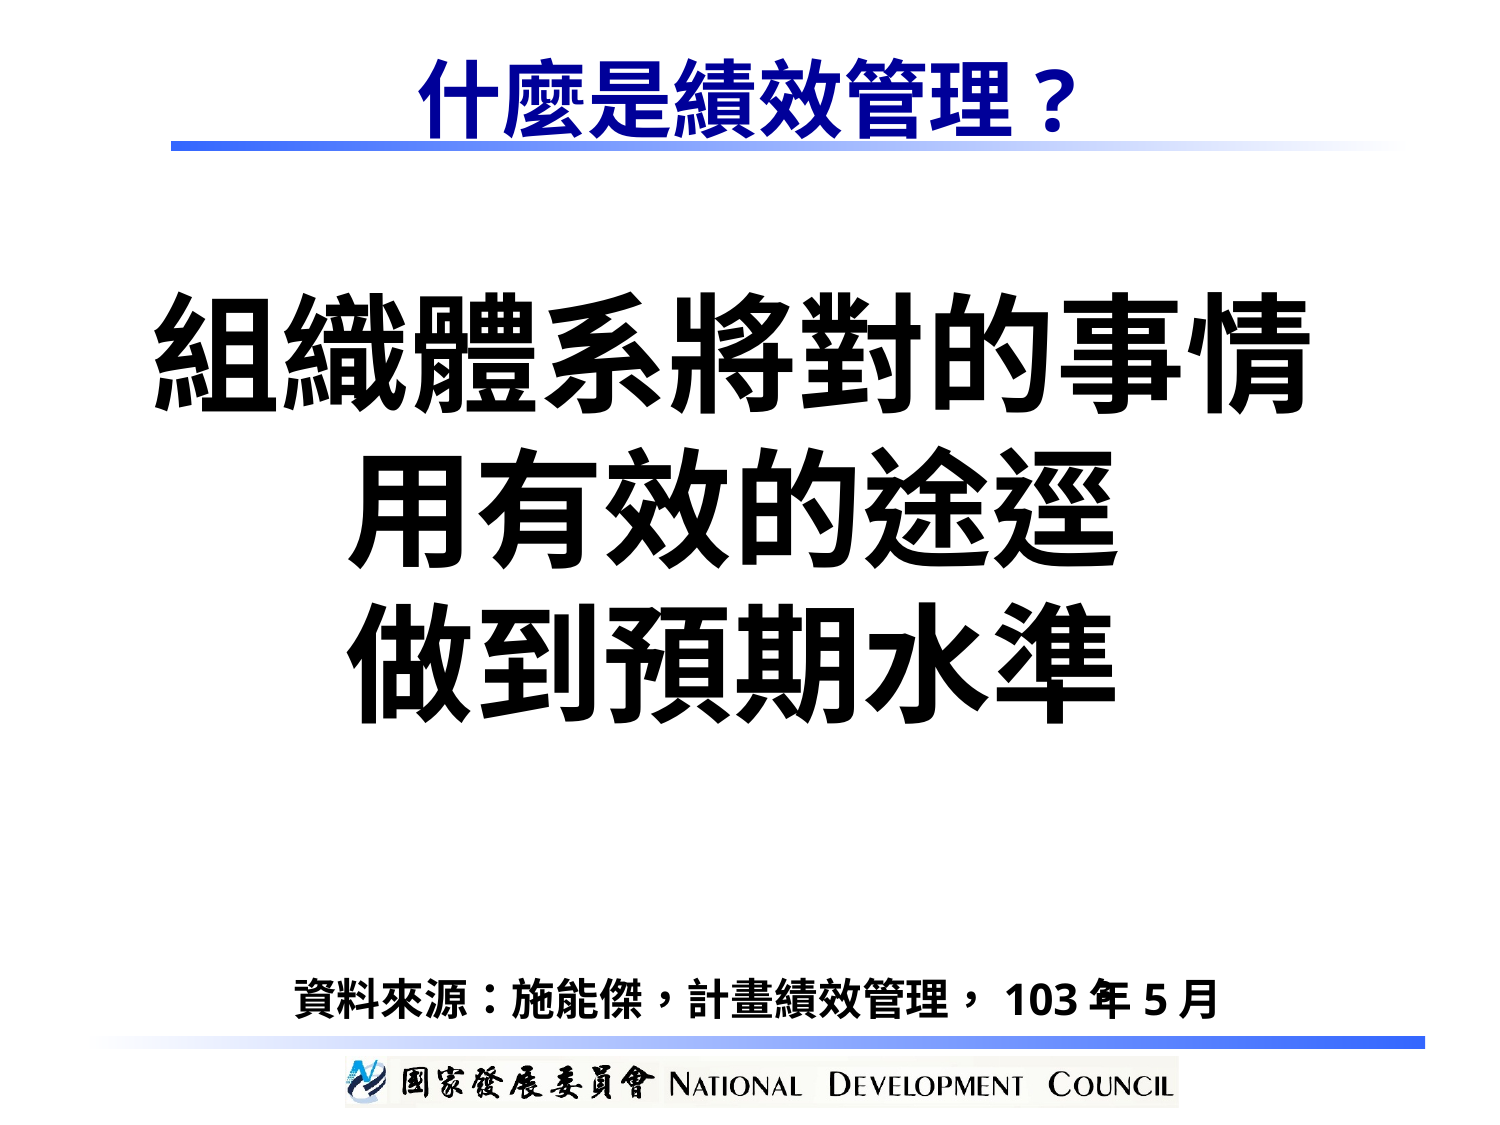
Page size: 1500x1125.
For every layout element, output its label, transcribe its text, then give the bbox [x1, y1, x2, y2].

text_box 3 [1080, 965, 1394, 1041]
text_box 資料來源：施能傑，計畫績效管理，103年5月 [296, 964, 1219, 1032]
text_box 組織體系將對的事情 用有效的途逕 做到預期水準 [131, 265, 1336, 751]
text_box 什麼是績效管理? [407, 38, 1085, 157]
